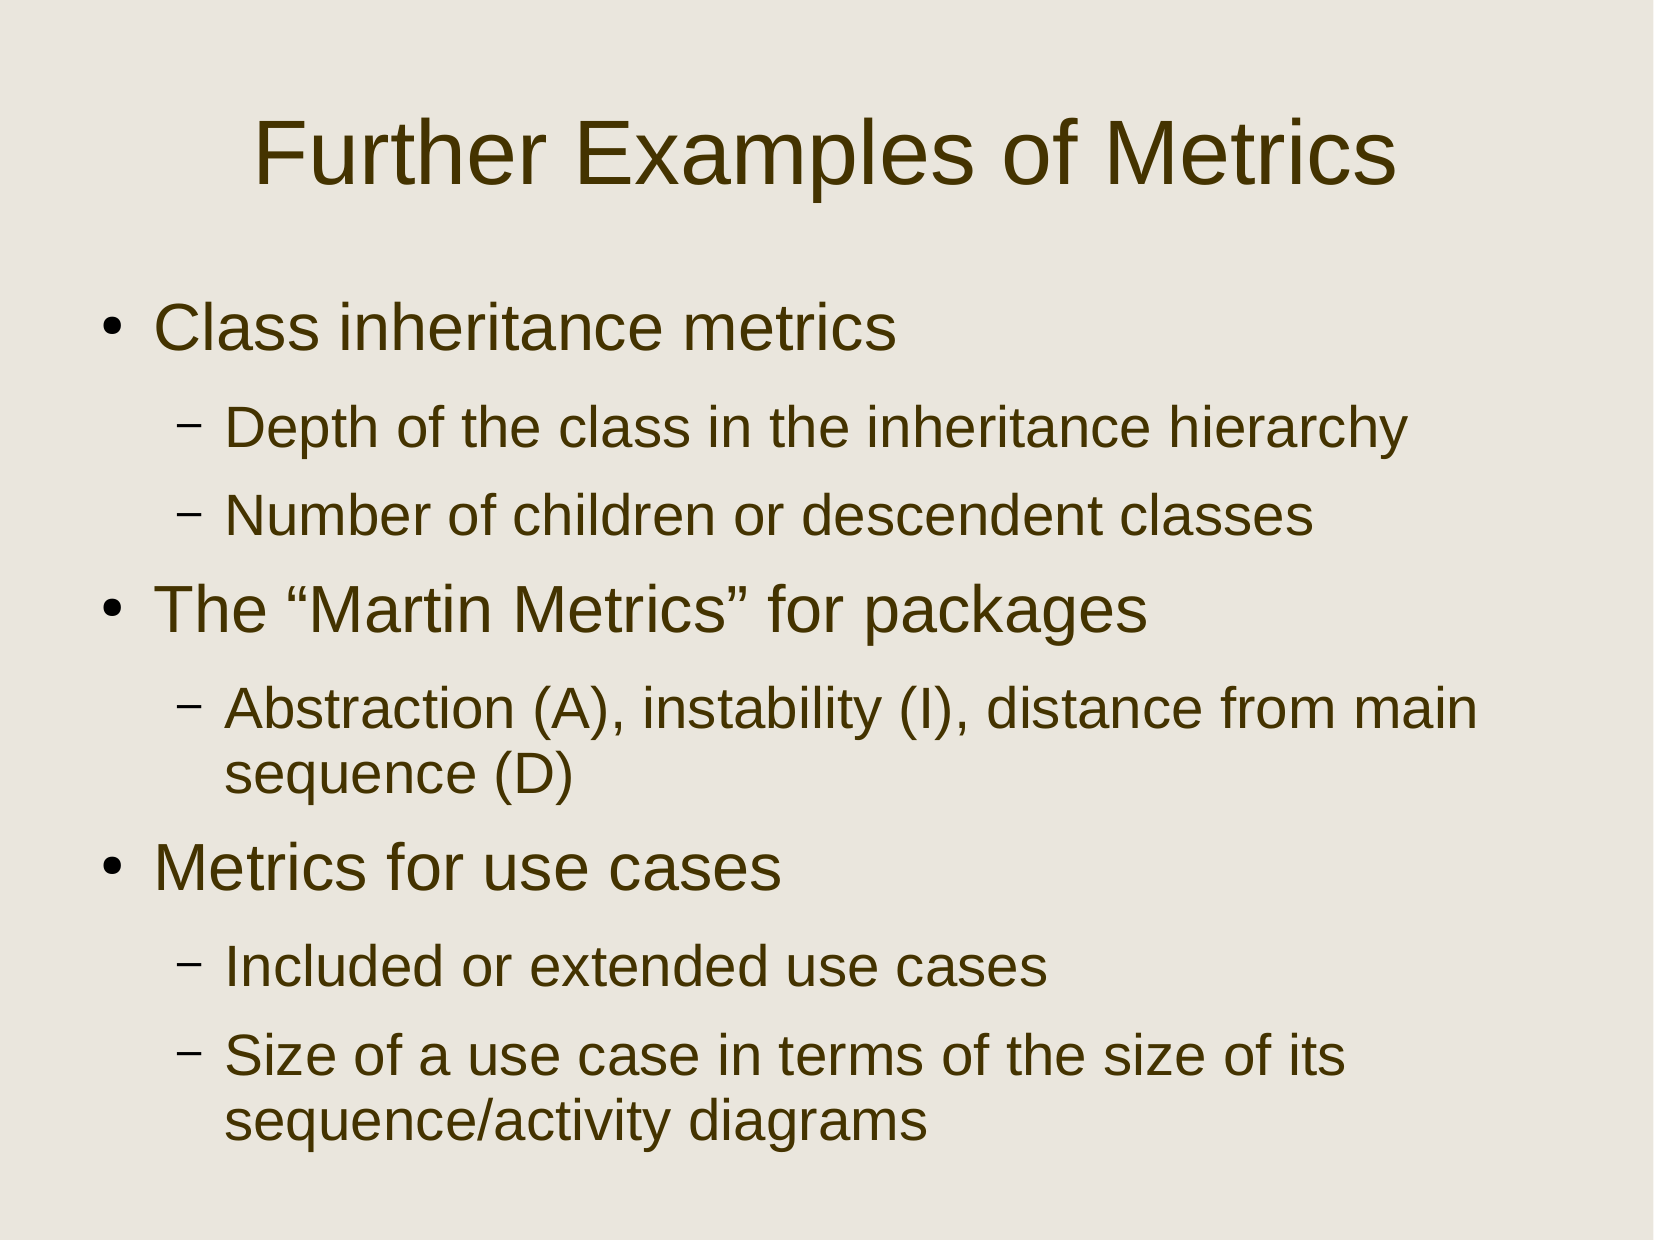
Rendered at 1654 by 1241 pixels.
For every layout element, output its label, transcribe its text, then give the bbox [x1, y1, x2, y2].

list Class inheritance metrics Depth of the class in the inheritance hierarchy Number of children or descendent classes The “Martin Metrics” for packages Abstraction (A), instability (I), distance from main sequence (D) Metrics for use cases Included or extended use cases Size of a use case in terms of the size of its sequence/activity diagrams [82, 290, 1571, 1152]
title Further Examples of Metrics [82, 49, 1571, 257]
